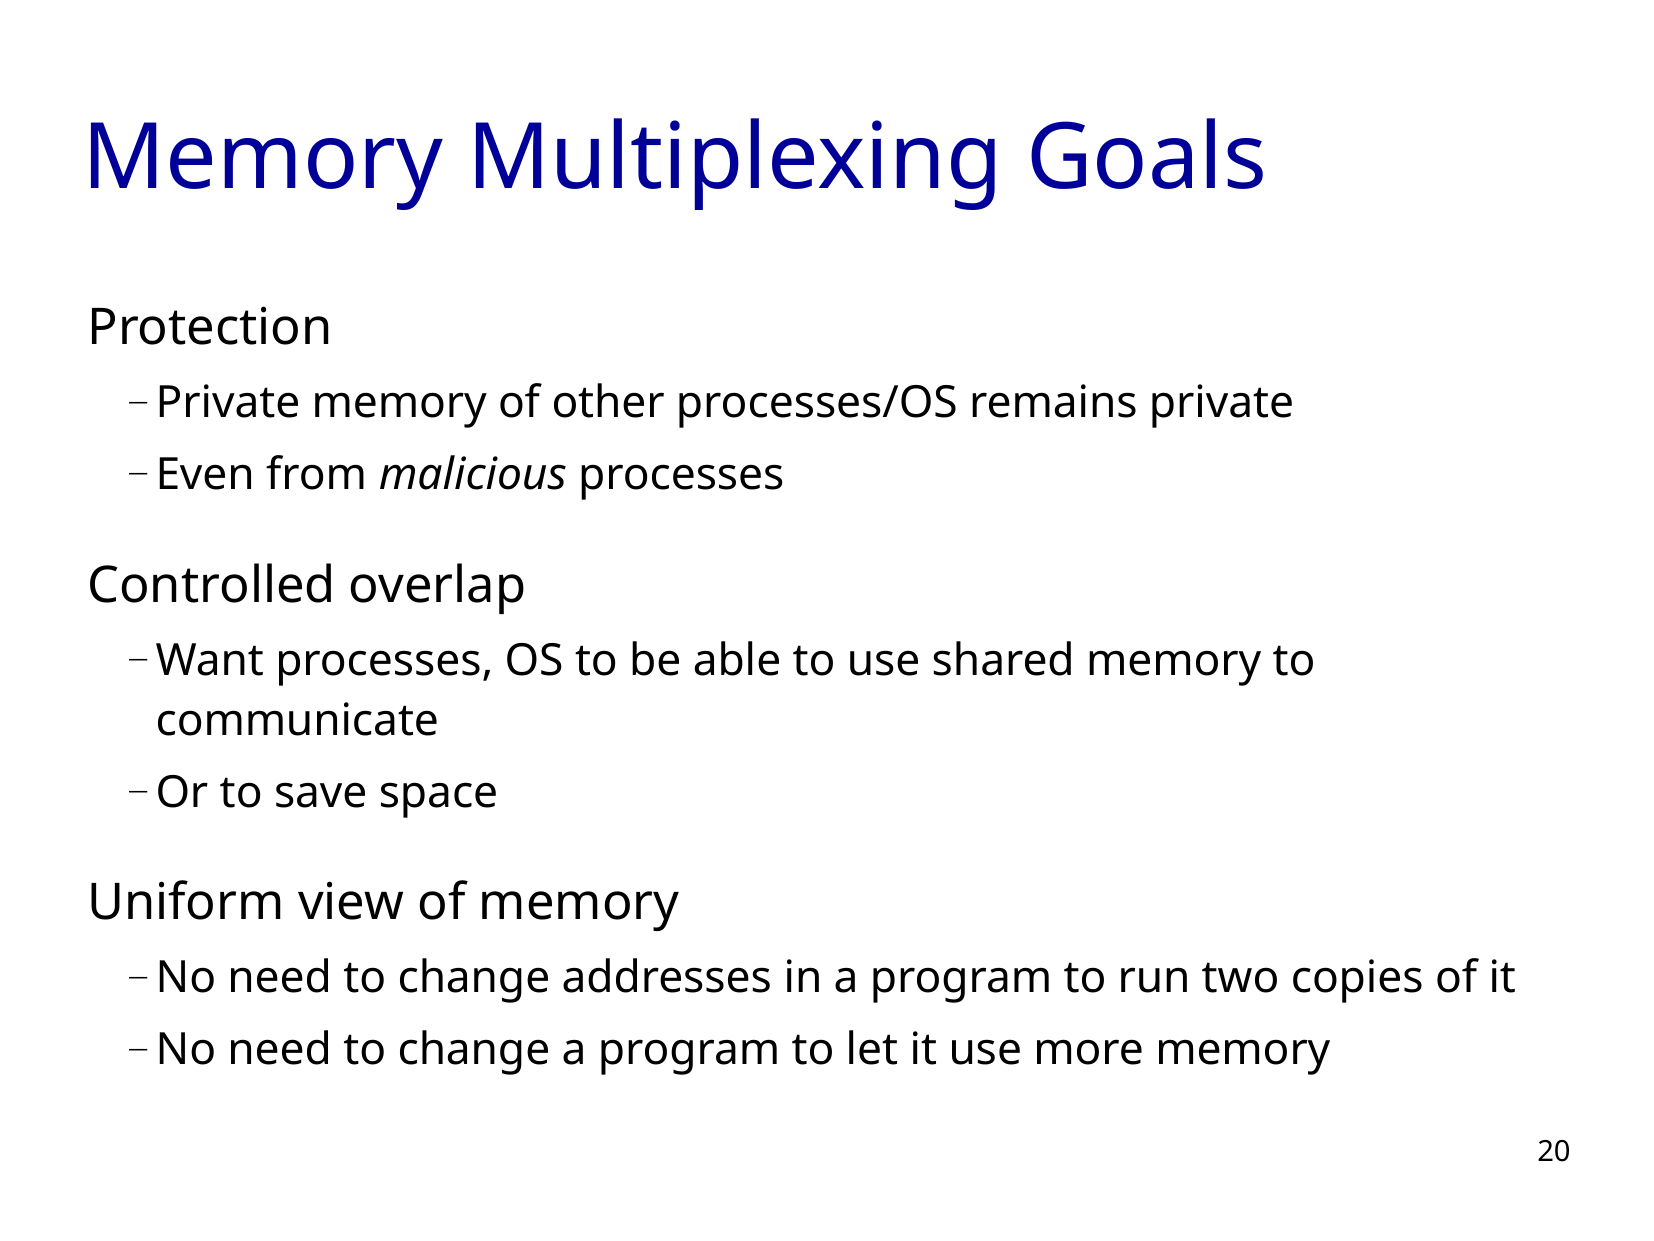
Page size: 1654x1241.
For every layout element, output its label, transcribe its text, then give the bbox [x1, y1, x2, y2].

list Protection Private memory of other processes/OS remains private Even from malicious processes Controlled overlap Want processes, OS to be able to use shared memory to communicate Or to save space Uniform view of memory No need to change addresses in a program to run two copies of it No need to change a program to let it use more memory [60, 290, 1571, 1096]
title Memory Multiplexing Goals [82, 49, 1571, 257]
